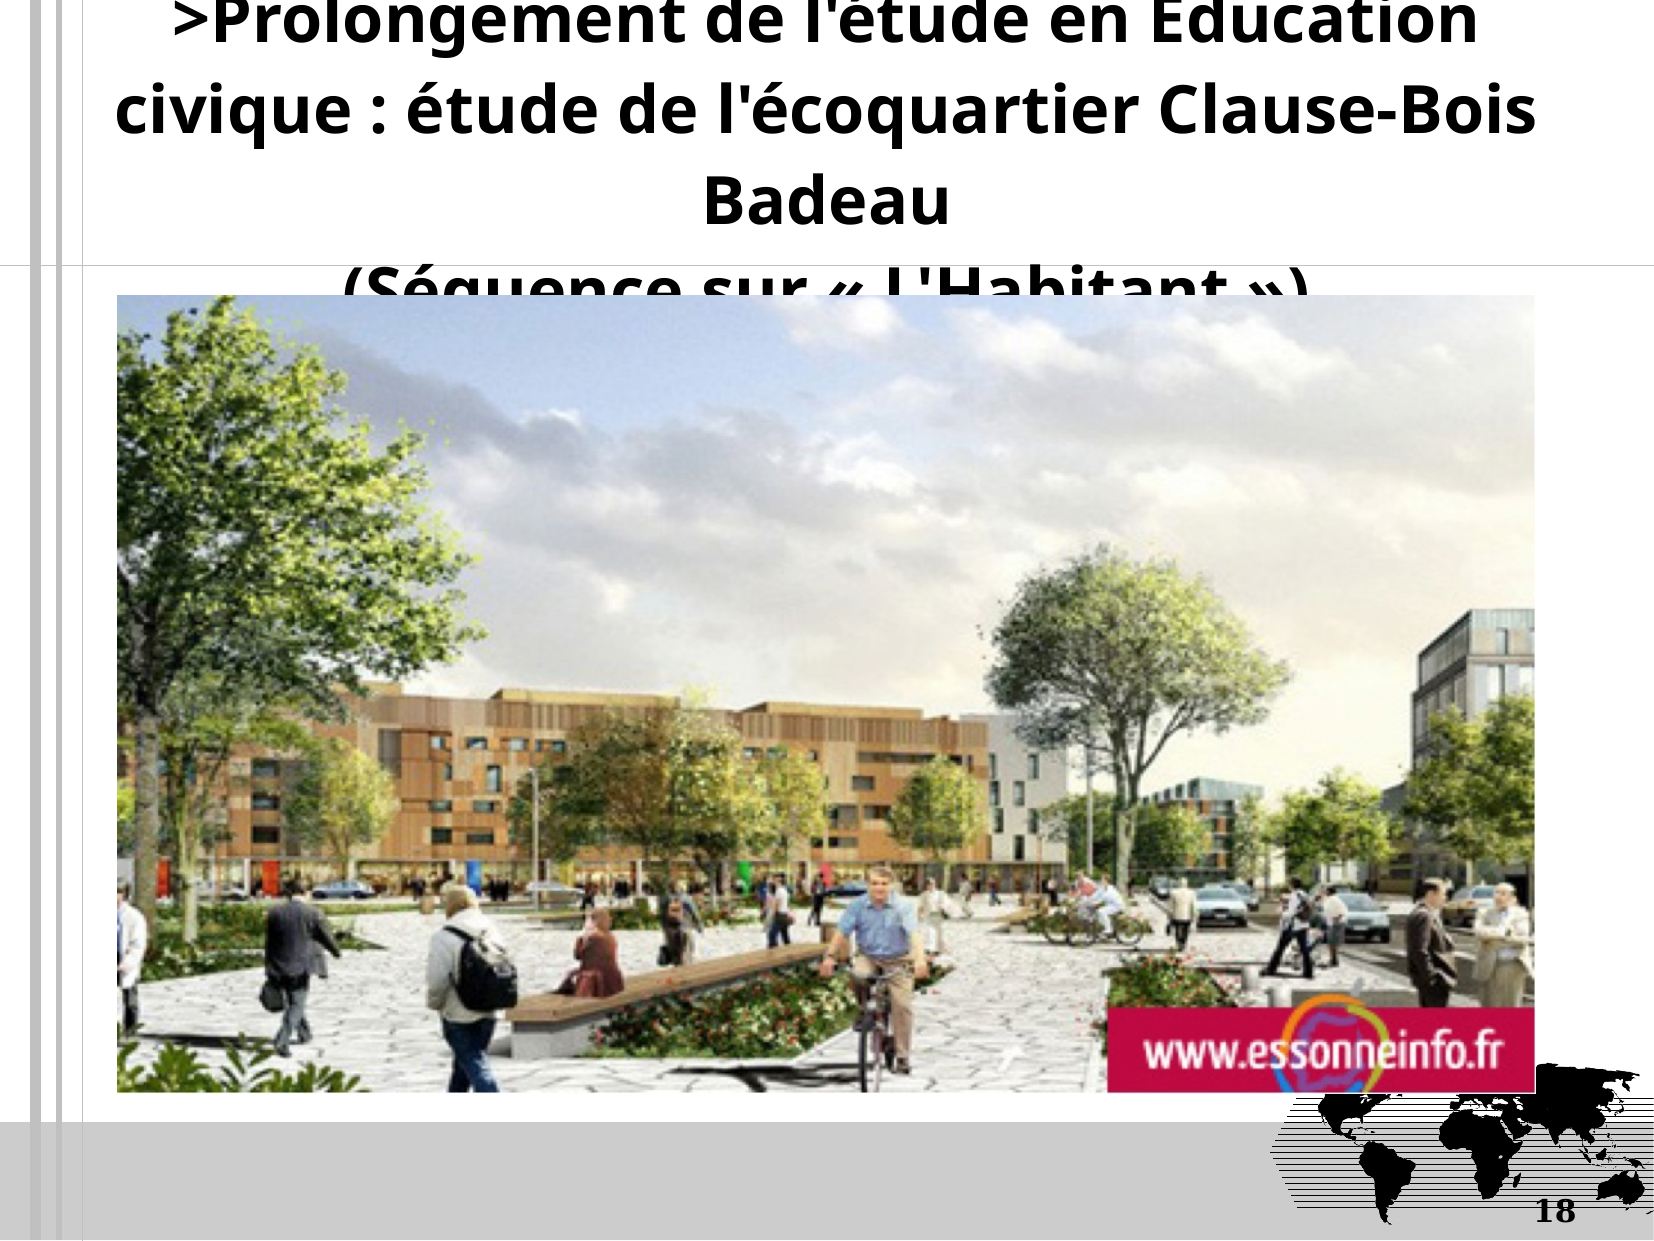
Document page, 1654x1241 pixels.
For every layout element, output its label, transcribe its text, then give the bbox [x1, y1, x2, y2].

title >Prolongement de l'étude en Éducation civique : étude de l'écoquartier Clause-Bois Badeau (Séquence sur « L'Habitant ») [82, 25, 1571, 281]
picture [117, 295, 1654, 1235]
